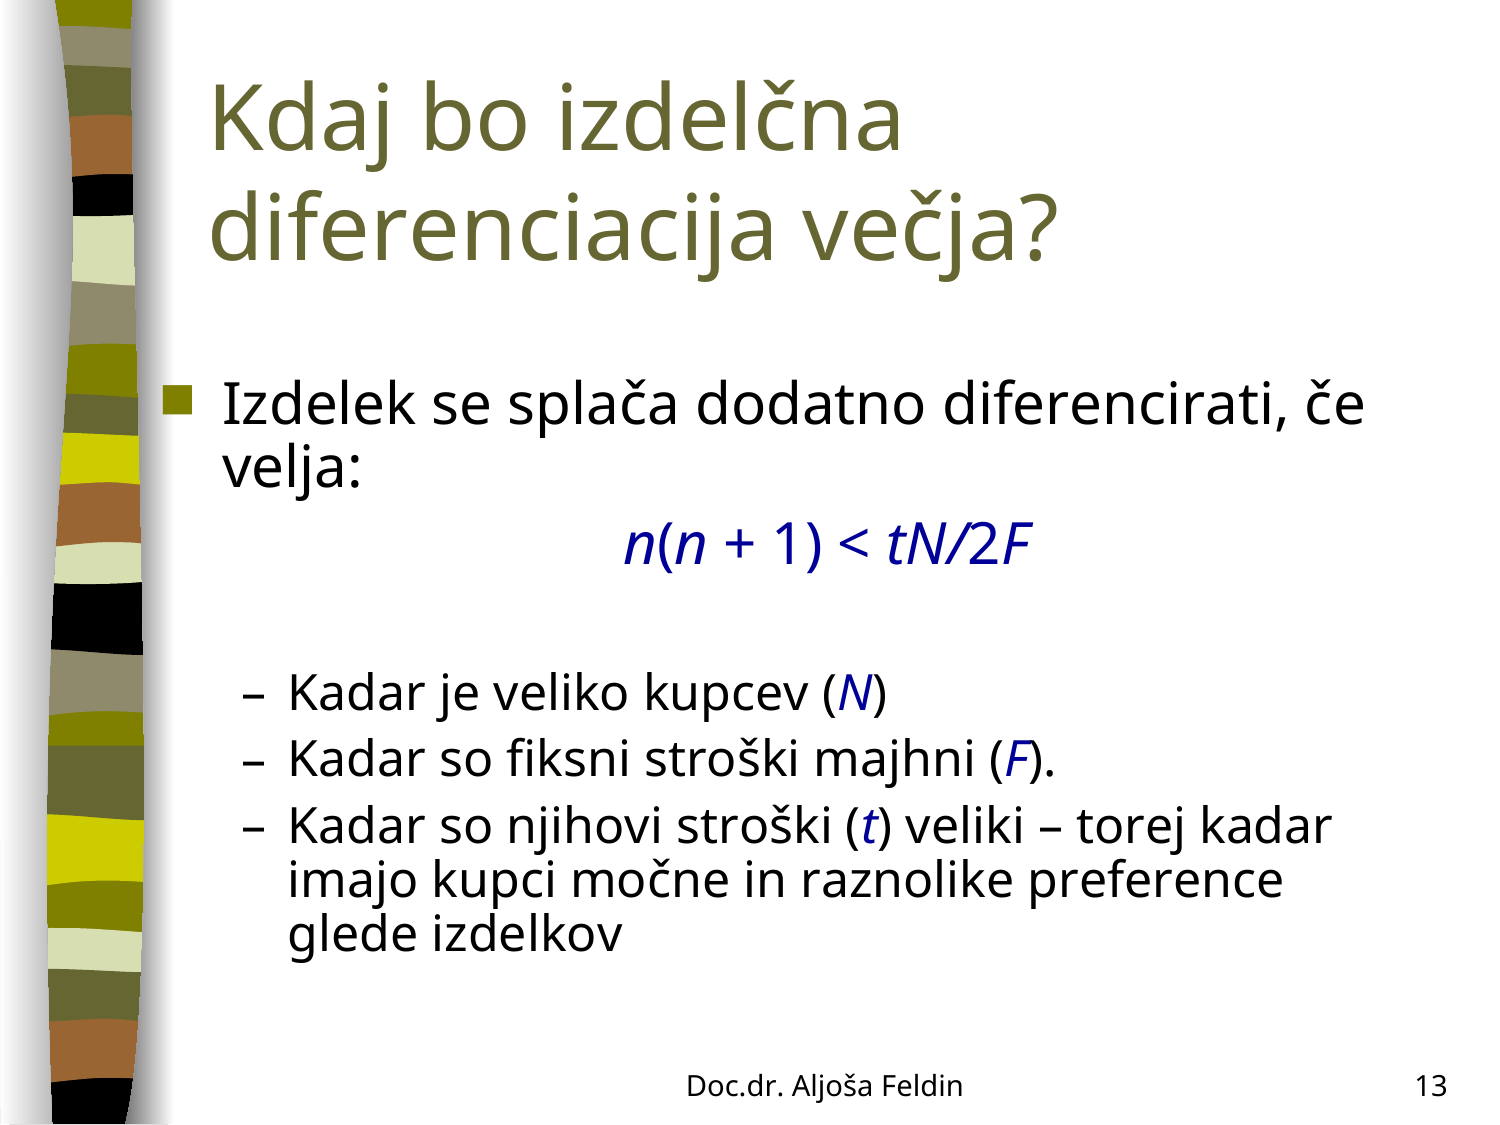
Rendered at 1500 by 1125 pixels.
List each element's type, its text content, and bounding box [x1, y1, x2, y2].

text_box Doc.dr. Aljoša Feldin [587, 1059, 1063, 1125]
title Kdaj bo izdelčna diferenciacija večja? [192, 51, 1468, 287]
text_box <number> [1149, 1059, 1463, 1125]
list Izdelek se splača dodatno diferencirati, če velja: n(n + 1) < tN/2F Kadar je veliko kupcev (N) Kadar so fiksni stroški majhni (F). Kadar so njihovi stroški (t) veliki – torej kadar imajo kupci močne in raznolike preference glede izdelkov [151, 366, 1427, 1004]
